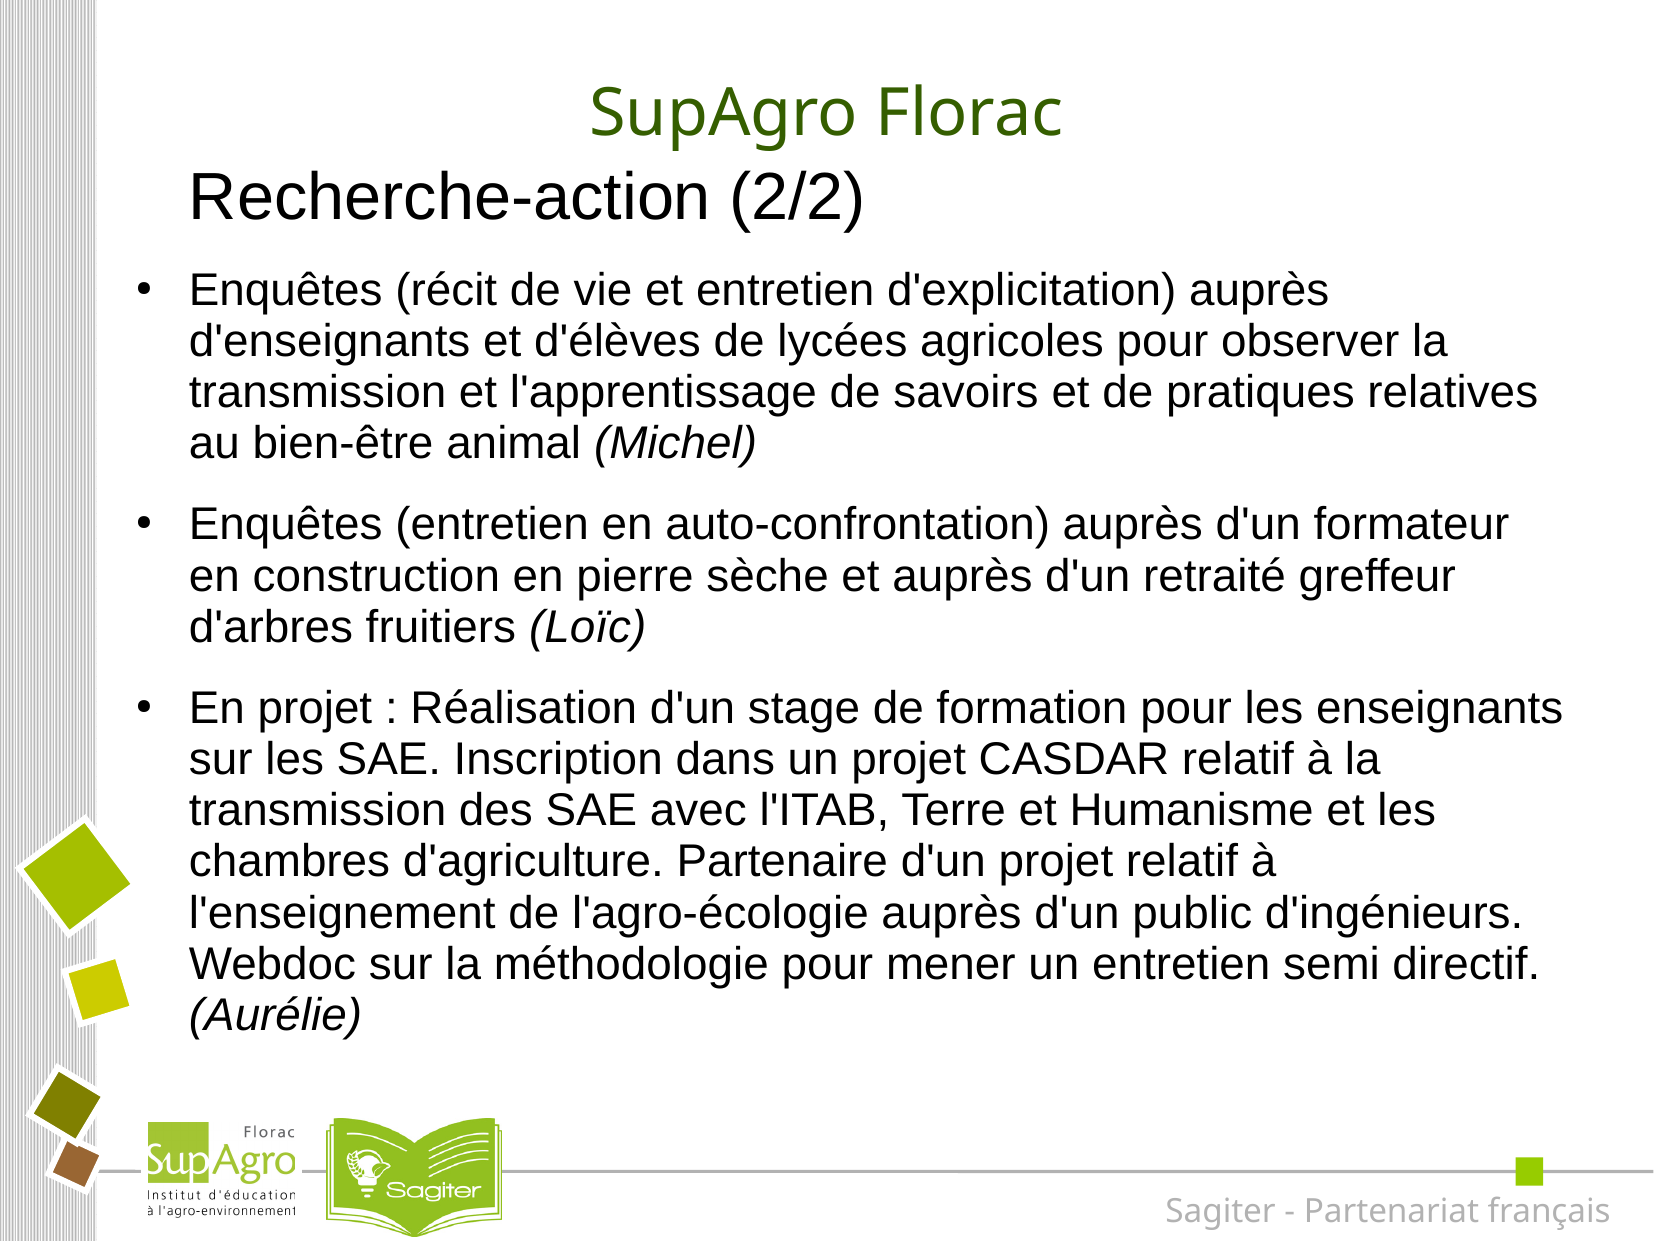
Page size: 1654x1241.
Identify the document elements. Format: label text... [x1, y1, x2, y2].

text_box Sagiter - Partenariat français [124, 1178, 1627, 1240]
text_box [1515, 1157, 1544, 1186]
title SupAgro Florac [97, 41, 1571, 178]
picture [326, 1118, 502, 1237]
picture [147, 1122, 296, 1218]
list Recherche-action (2/2) Enquêtes (récit de vie et entretien d'explicitation) auprès d'enseignants et d'élèves de lycées agricoles pour observer la transmission et l'apprentissage de savoirs et de pratiques relatives au bien-être animal (Michel) Enquêtes (entretien en auto-confrontation) auprès d'un formateur en construction en pierre sèche et auprès d'un retraité greffeur d'arbres fruitiers (Loïc) En projet : Réalisation d'un stage de formation pour les enseignants sur les SAE. Inscription dans un projet CASDAR relatif à la transmission des SAE avec l'ITAB, Terre et Humanisme et les chambres d'agriculture. Partenaire d'un projet relatif à l'enseignement de l'agro-écologie auprès d'un public d'ingénieurs. Webdoc sur la méthodologie pour mener un entretien semi directif. (Aurélie) [118, 159, 1571, 1062]
text_box [0, 0, 118, 1241]
